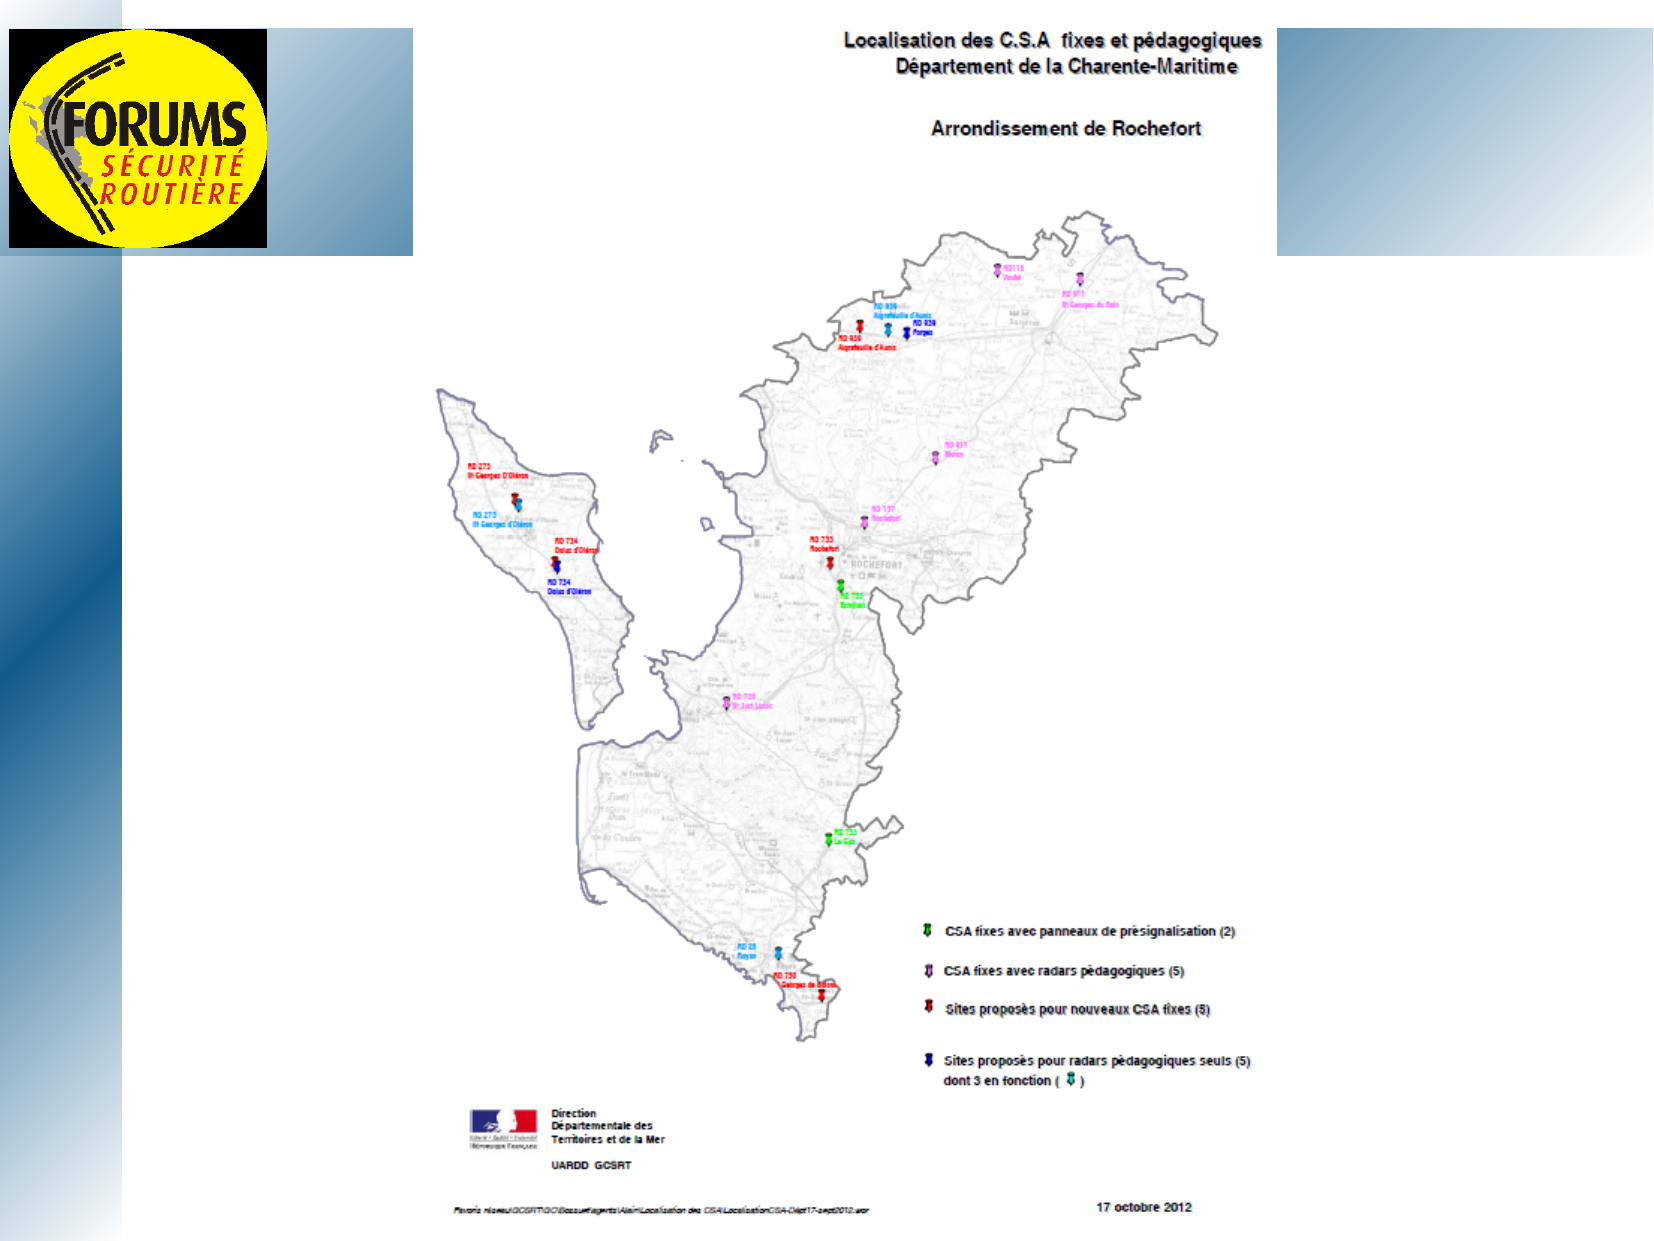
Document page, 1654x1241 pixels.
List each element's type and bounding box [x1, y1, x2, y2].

picture [9, 29, 267, 249]
picture [413, 3, 1277, 1241]
